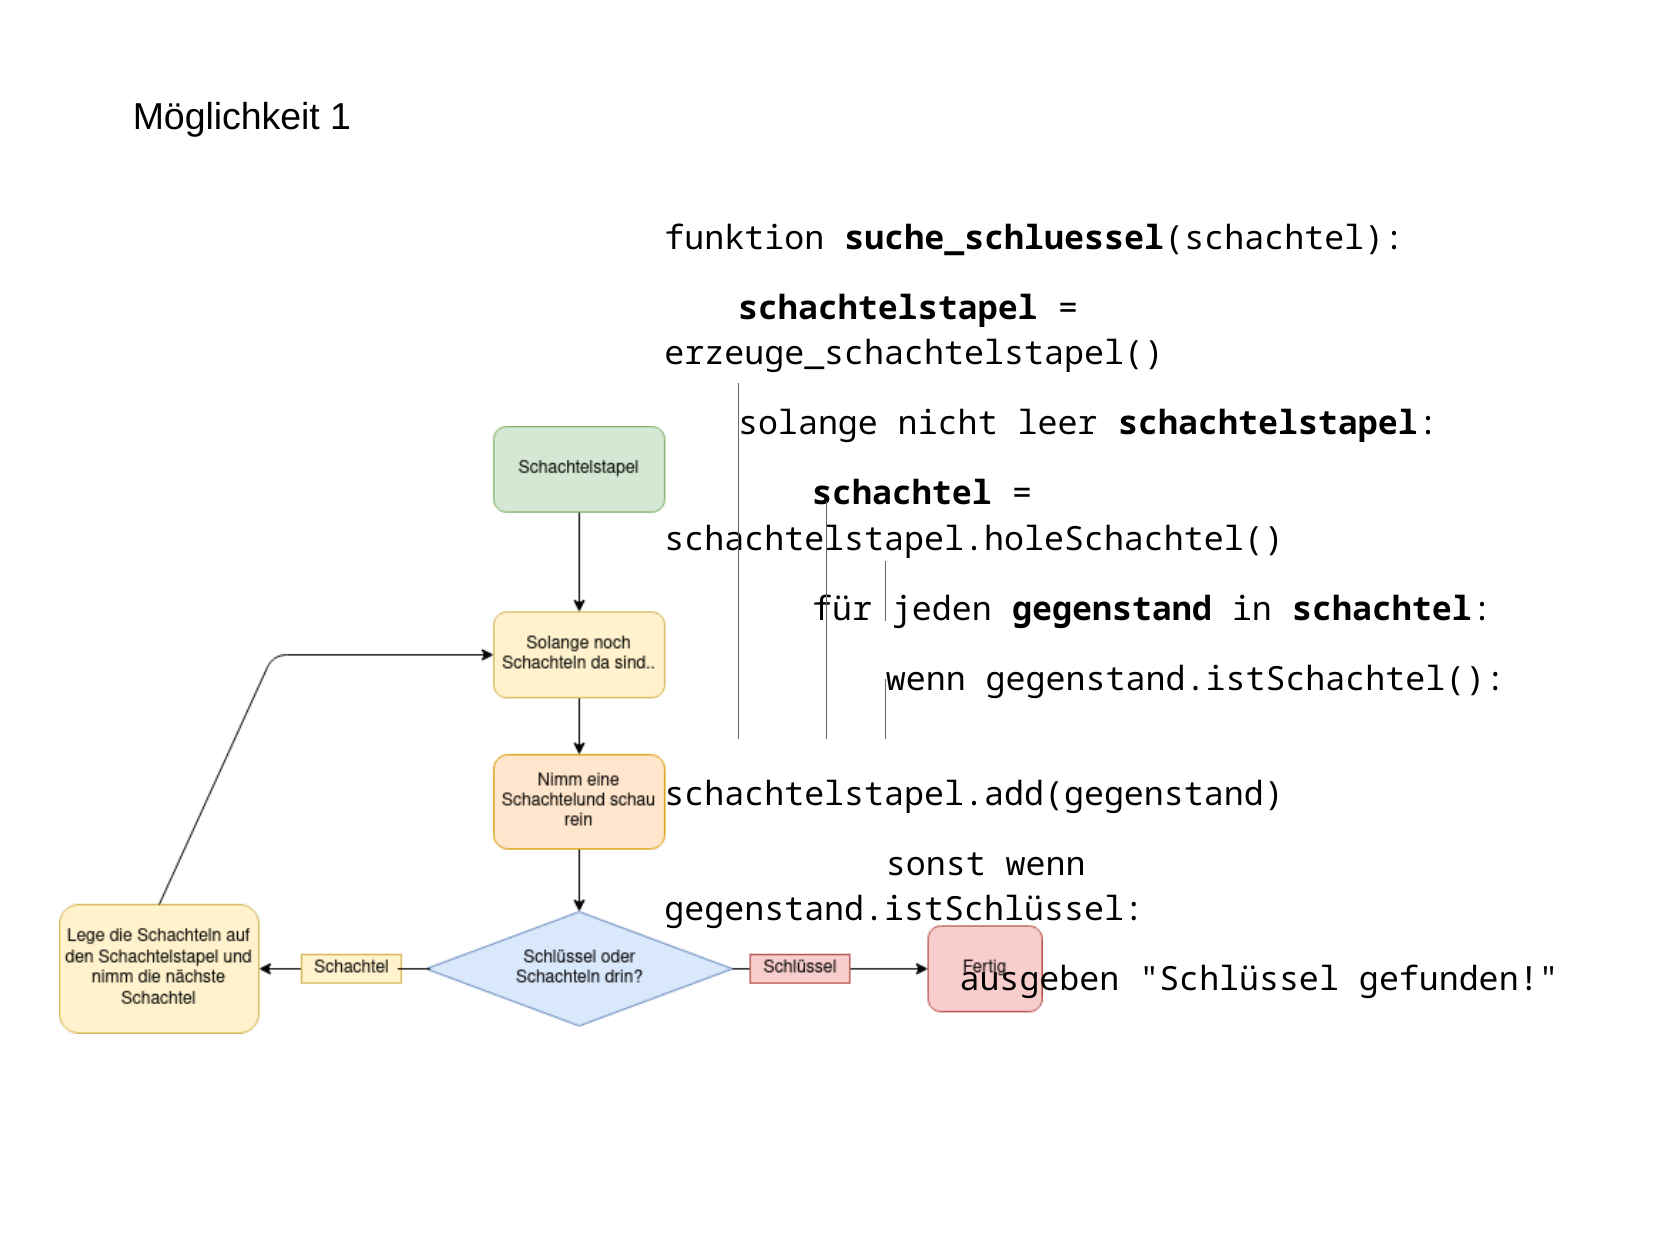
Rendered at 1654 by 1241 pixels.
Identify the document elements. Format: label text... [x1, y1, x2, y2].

text_box Möglichkeit 1 [118, 88, 650, 146]
picture [59, 426, 1043, 1034]
picture [1030, 859, 1040, 864]
text_box funktion suche_schluessel(schachtel): schachtelstapel = erzeuge_schachtelstapel() solange nicht leer schachtelstapel: schachtel = schachtelstapel.holeSchachtel() für jeden gegenstand in schachtel: wenn gegenstand.istSchachtel(): schachtelstapel.add(gegenstand) sonst wenn gegenstand.istSchlüssel: ausgeben "Schlüssel gefunden!" [649, 206, 1595, 768]
